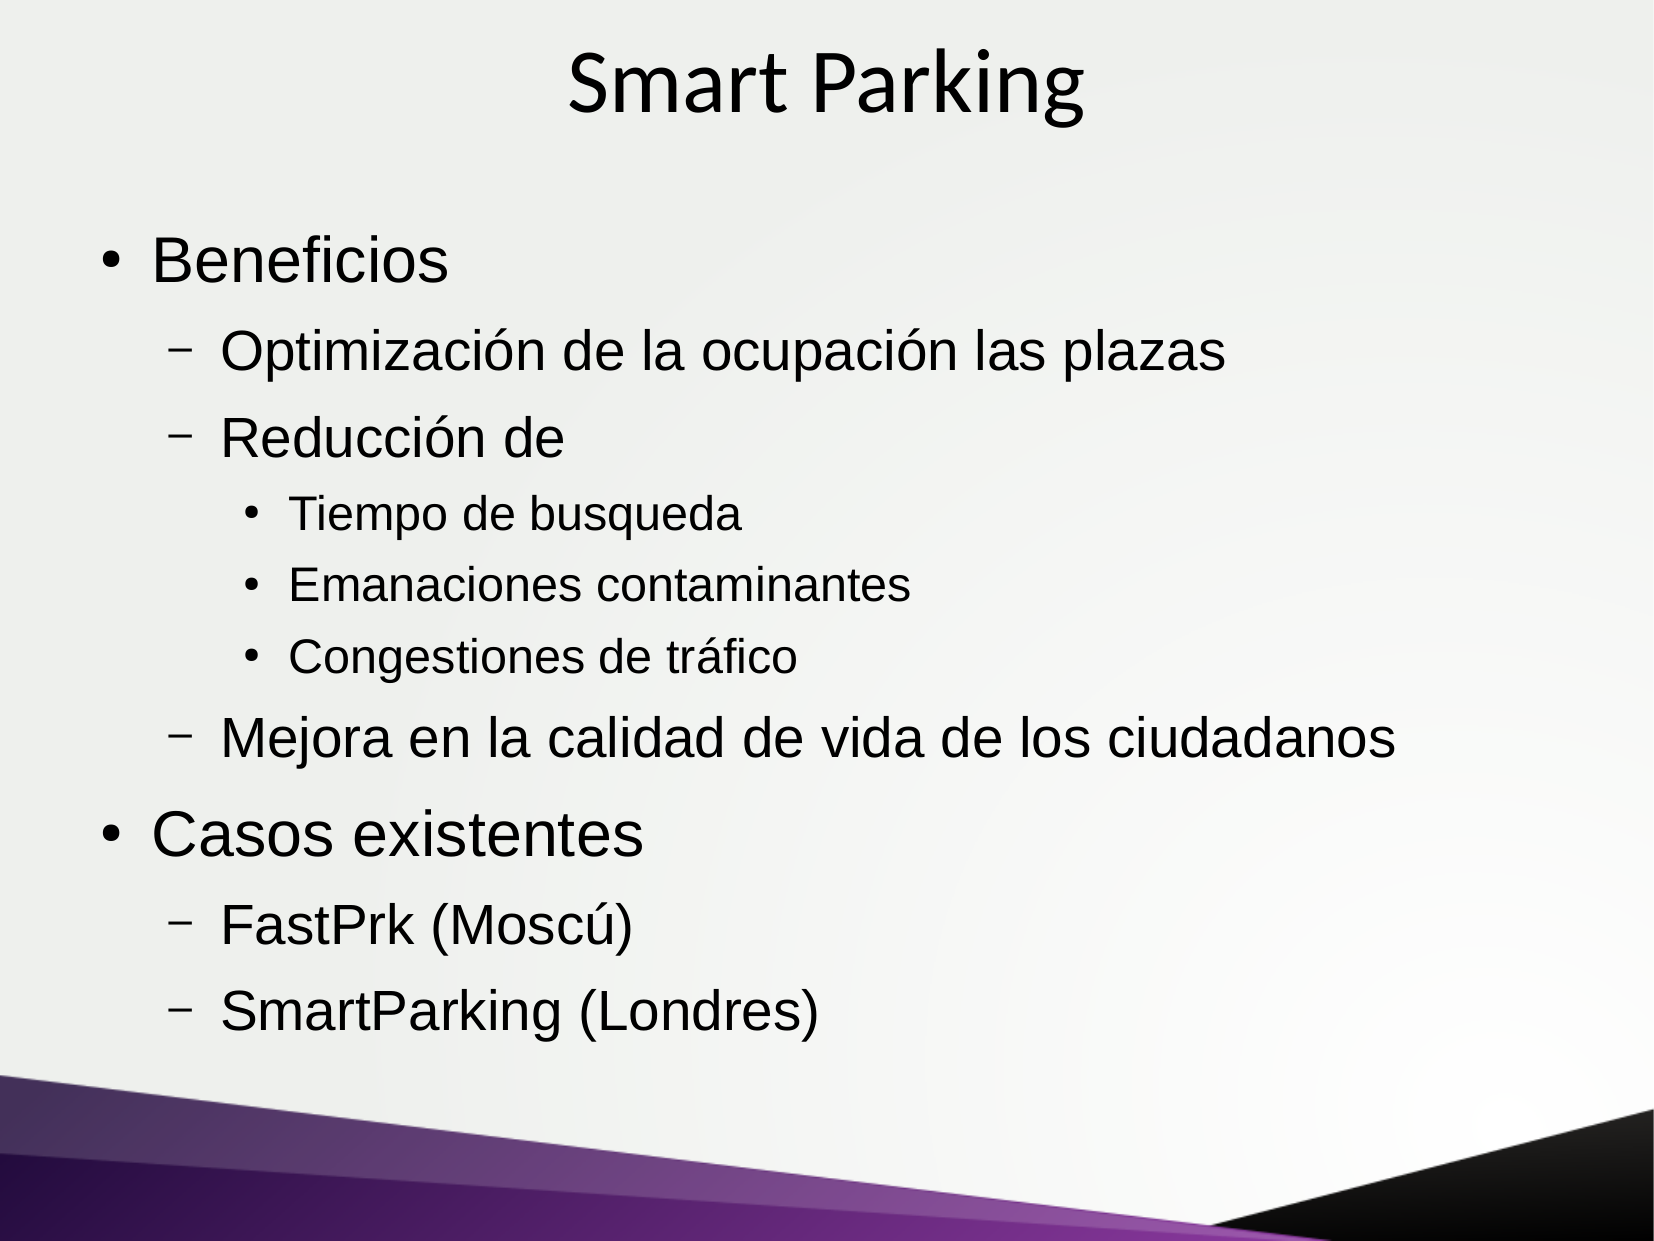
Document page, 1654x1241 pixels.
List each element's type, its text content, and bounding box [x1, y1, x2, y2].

title Smart Parking [82, 33, 1571, 146]
list Beneficios Optimización de la ocupación las plazas Reducción de Tiempo de busqueda Emanaciones contaminantes Congestiones de tráfico Mejora en la calidad de vida de los ciudadanos Casos existentes FastPrk (Moscú) SmartParking (Londres) [82, 224, 1571, 1045]
picture [0, 0, 1654, 1241]
